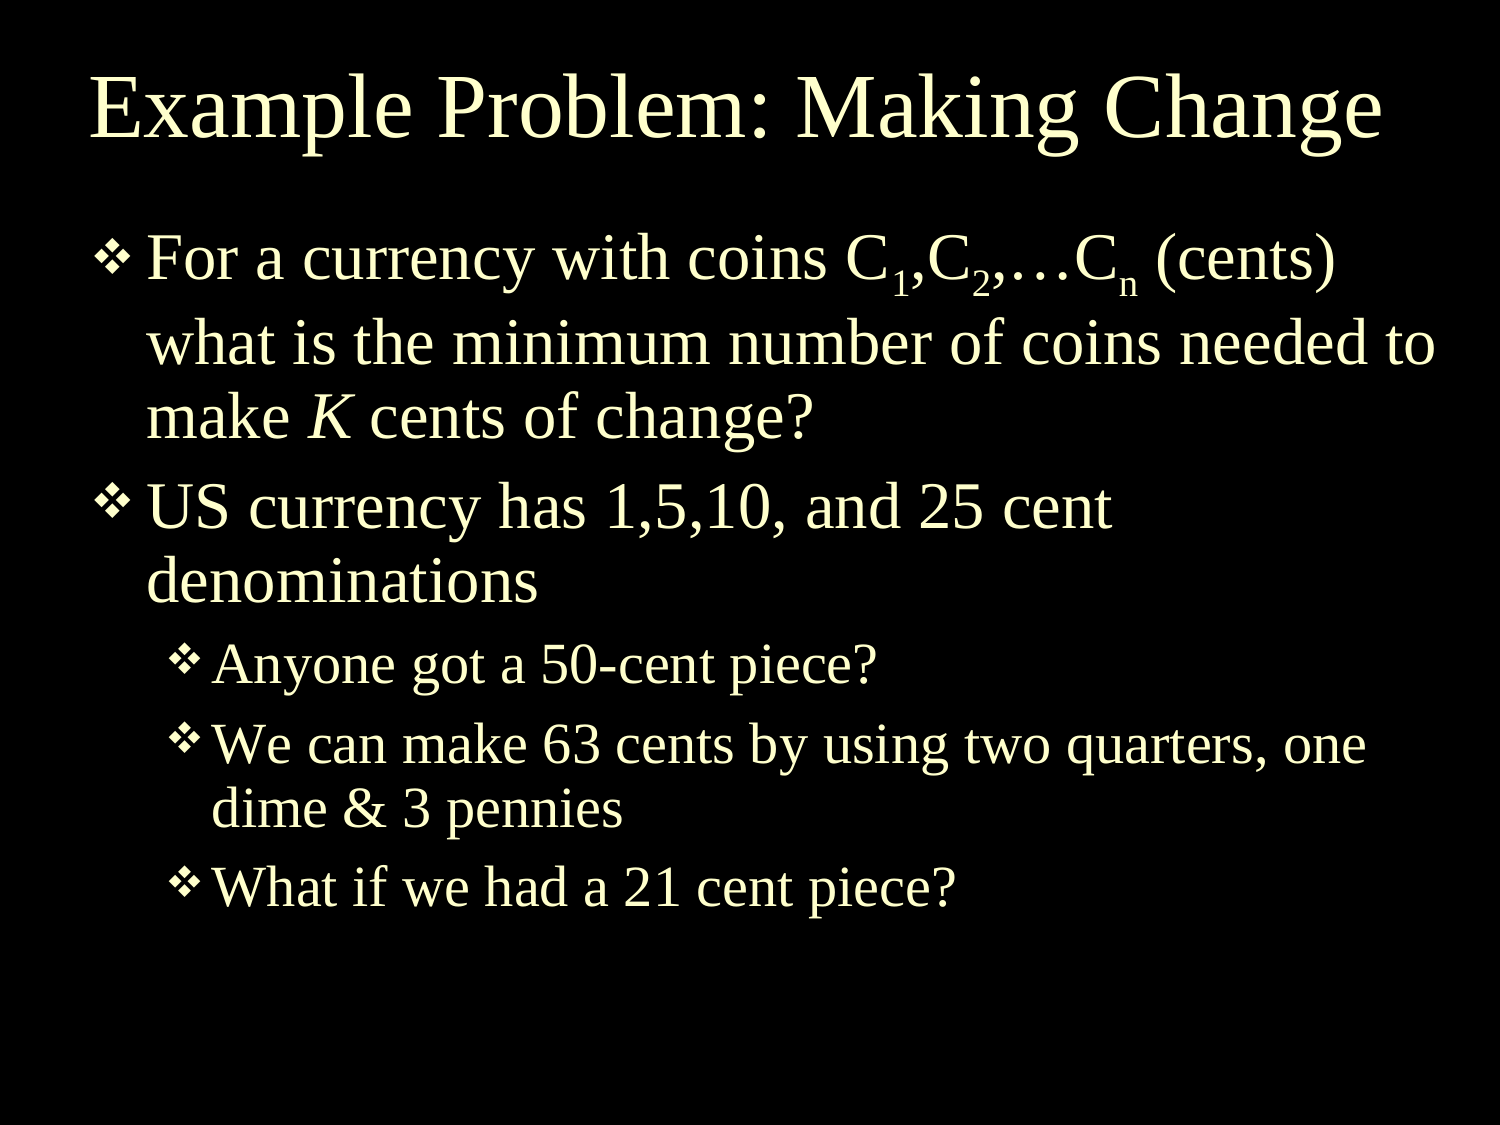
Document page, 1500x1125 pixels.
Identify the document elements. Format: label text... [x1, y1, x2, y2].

title Example Problem: Making Change [8, 47, 1467, 165]
list For a currency with coins C1,C2,…Cn (cents) what is the minimum number of coins needed to make K cents of change? US currency has 1,5,10, and 25 cent denominations Anyone got a 50-cent piece? We can make 63 cents by using two quarters, one dime & 3 pennies What if we had a 21 cent piece? [75, 212, 1482, 1026]
